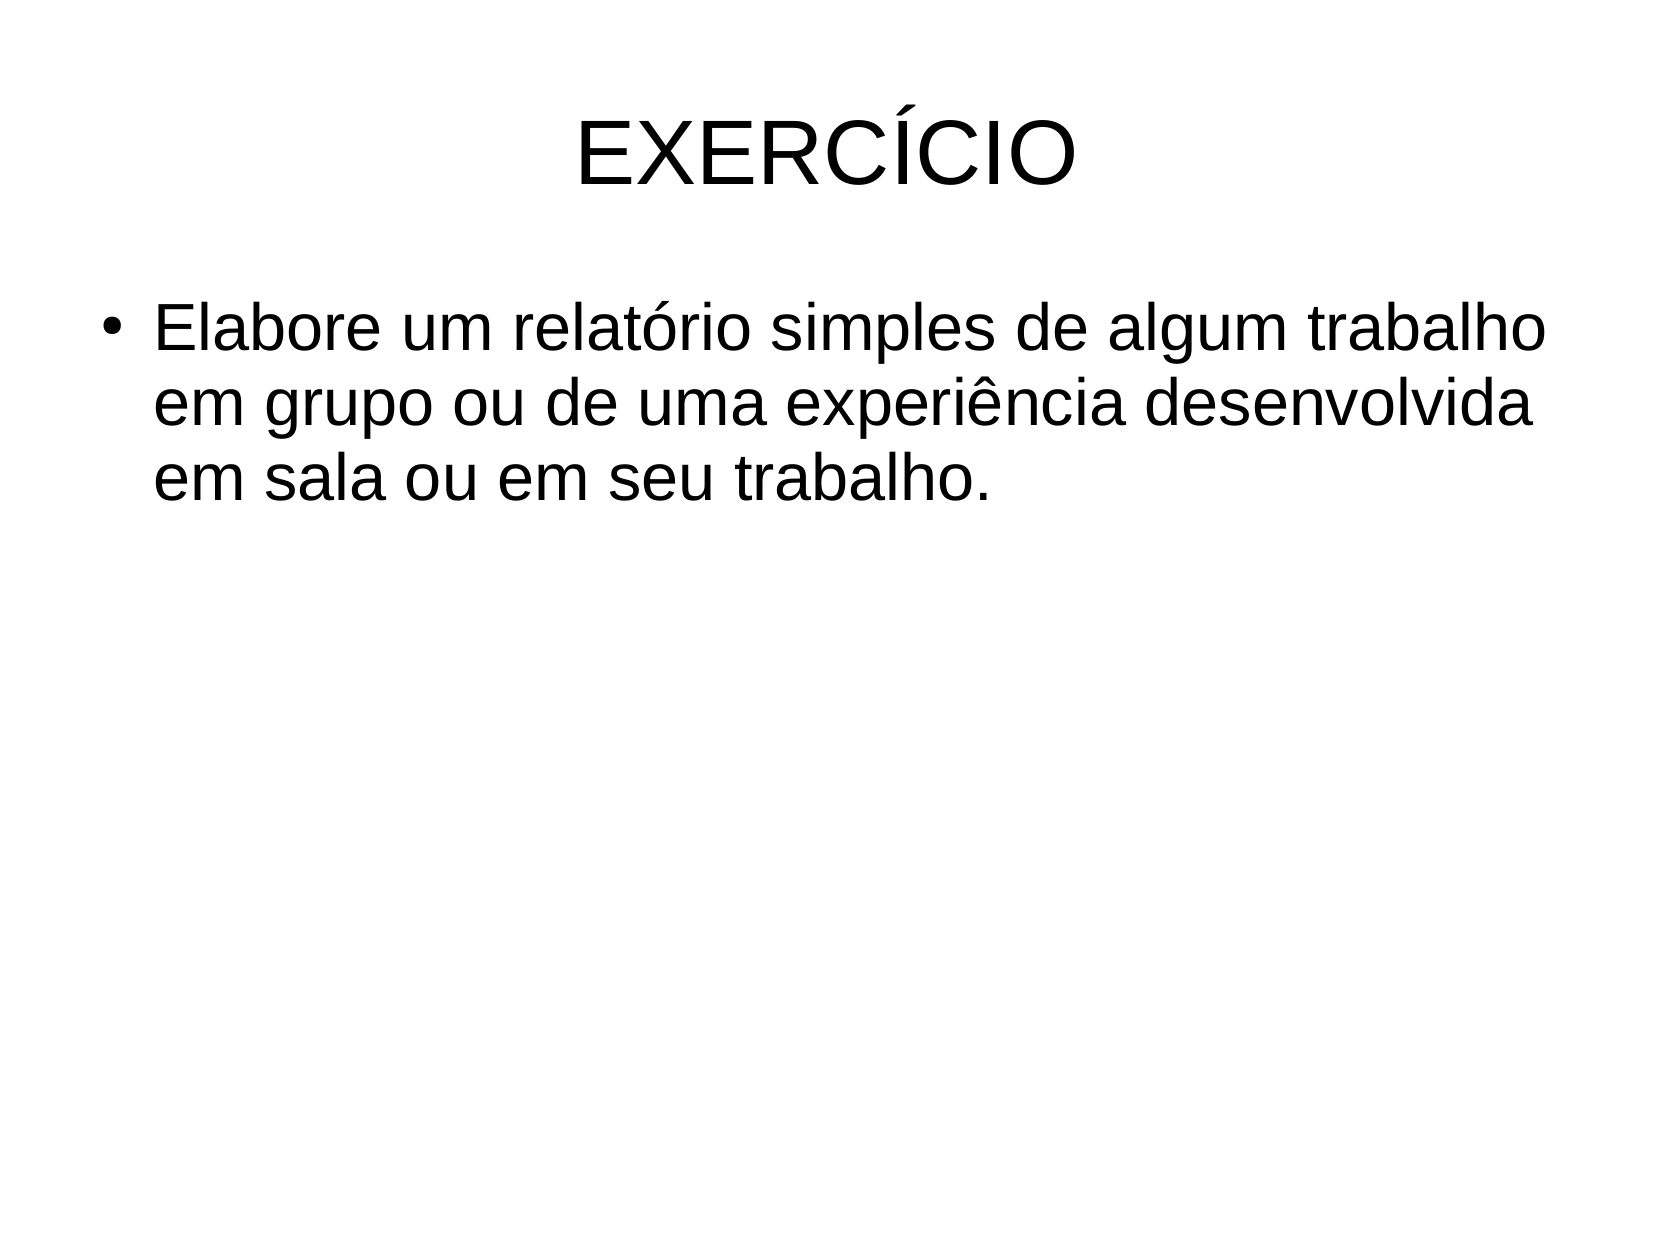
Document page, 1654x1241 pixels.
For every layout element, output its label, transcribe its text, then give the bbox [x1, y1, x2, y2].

list Elabore um relatório simples de algum trabalho em grupo ou de uma experiência desenvolvida em sala ou em seu trabalho. [82, 290, 1571, 1010]
title EXERCÍCIO [82, 49, 1571, 257]
